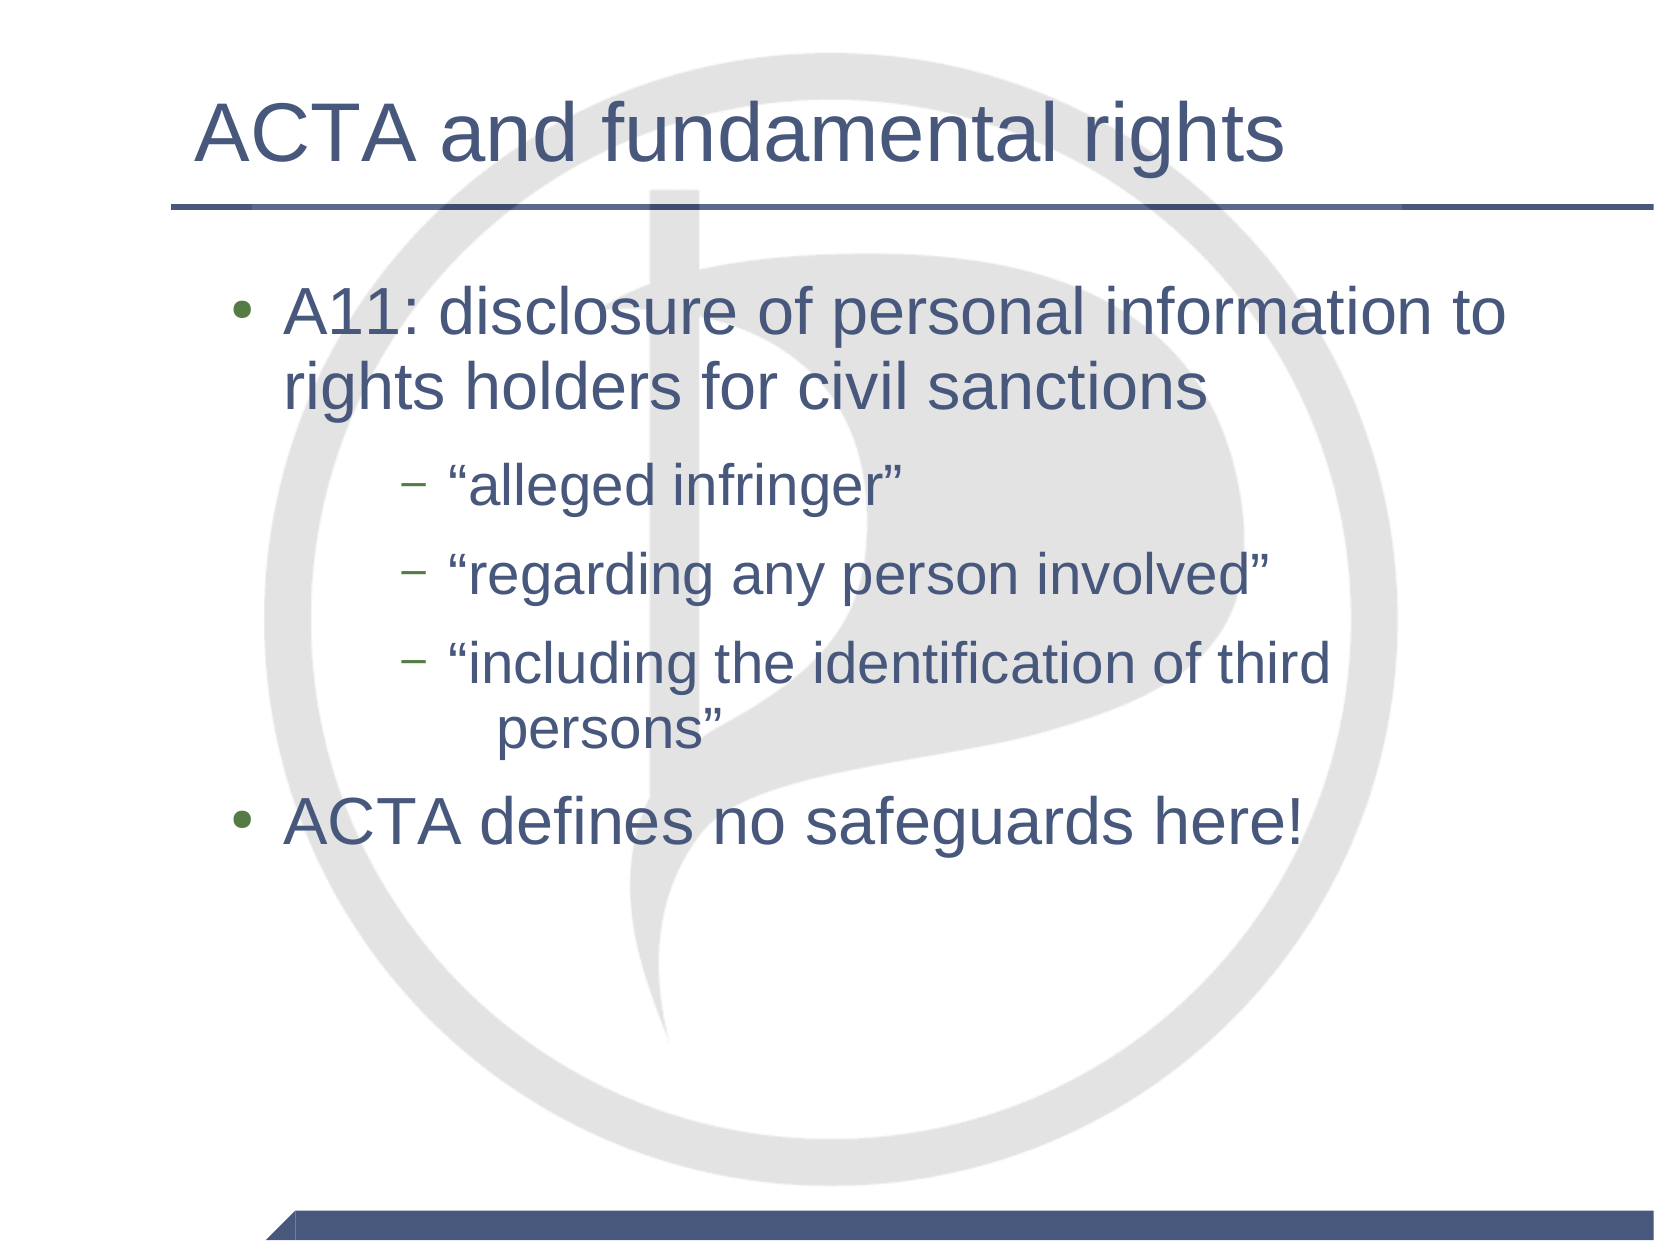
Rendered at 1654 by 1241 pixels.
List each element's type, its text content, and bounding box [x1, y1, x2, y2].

title ACTA and fundamental rights [194, 29, 1530, 237]
list A11: disclosure of personal information to rights holders for civil sanctions “alleged infringer” “regarding any person involved” “including the identification of third persons” ACTA defines no safeguards here! [212, 274, 1530, 1093]
